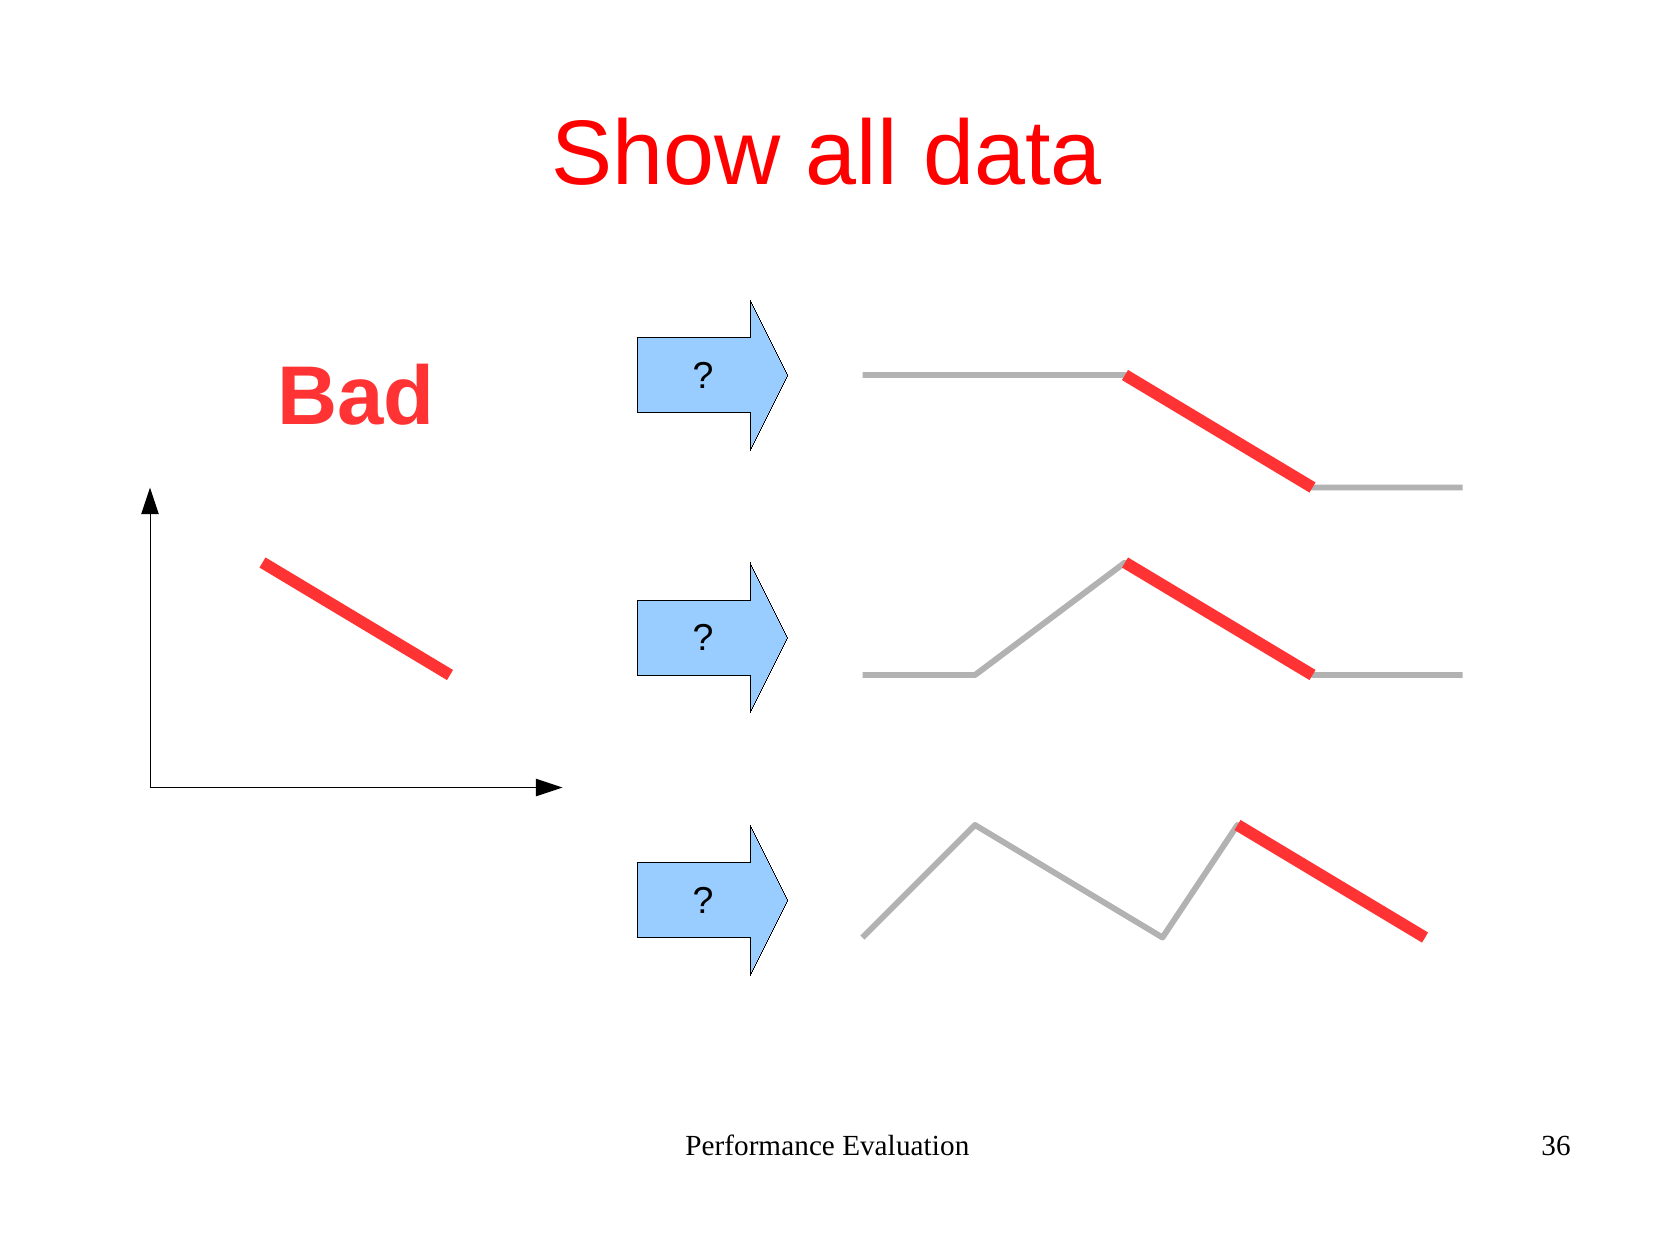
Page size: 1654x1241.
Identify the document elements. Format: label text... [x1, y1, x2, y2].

text_box ? [637, 300, 788, 451]
text_box ? [637, 562, 788, 713]
text_box ? [637, 825, 788, 976]
title Show all data [82, 49, 1571, 257]
text_box Bad [262, 341, 450, 451]
